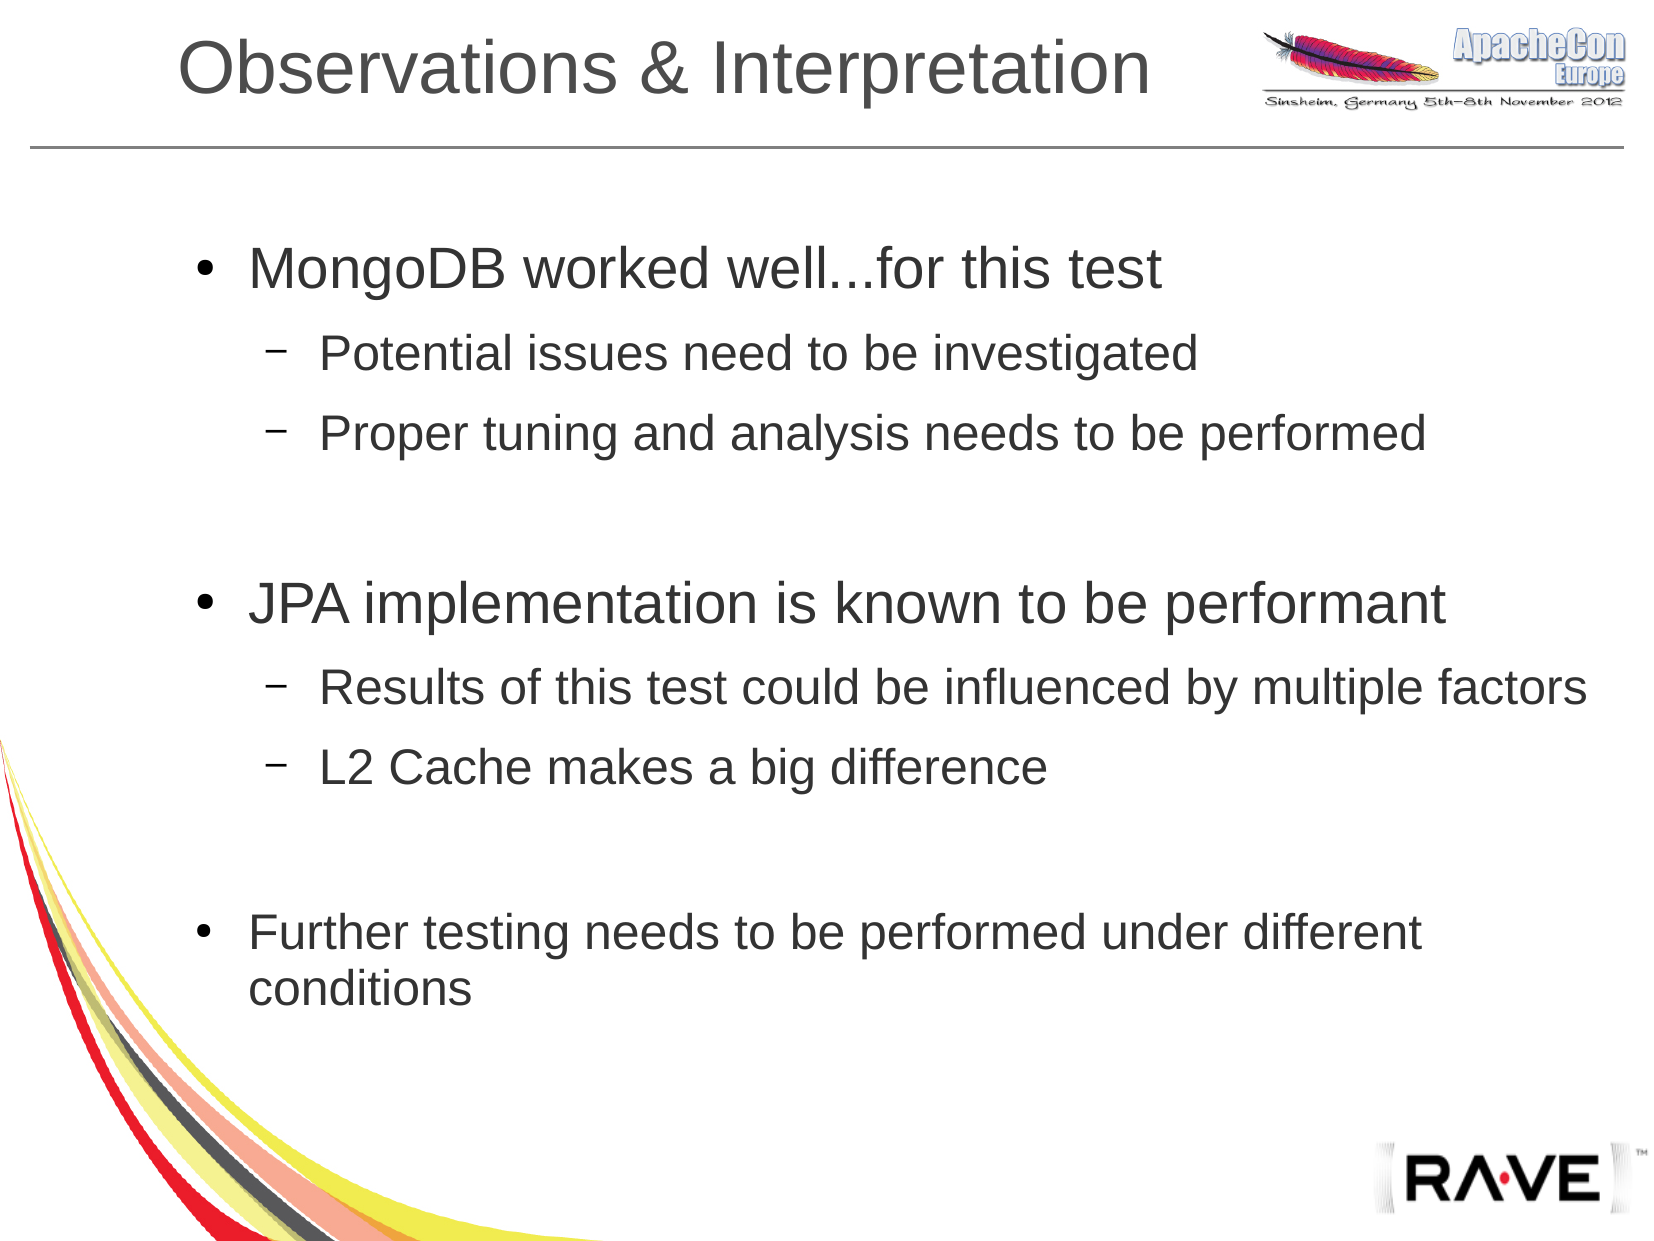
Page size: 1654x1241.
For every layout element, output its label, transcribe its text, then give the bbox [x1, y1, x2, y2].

title Observations & Interpretation [177, 11, 1536, 125]
picture [0, 0, 1654, 1241]
list MongoDB worked well...for this test Potential issues need to be investigated Proper tuning and analysis needs to be performed JPA implementation is known to be performant Results of this test could be influenced by multiple factors L2 Cache makes a big difference Further testing needs to be performed under different conditions [177, 236, 1625, 1093]
